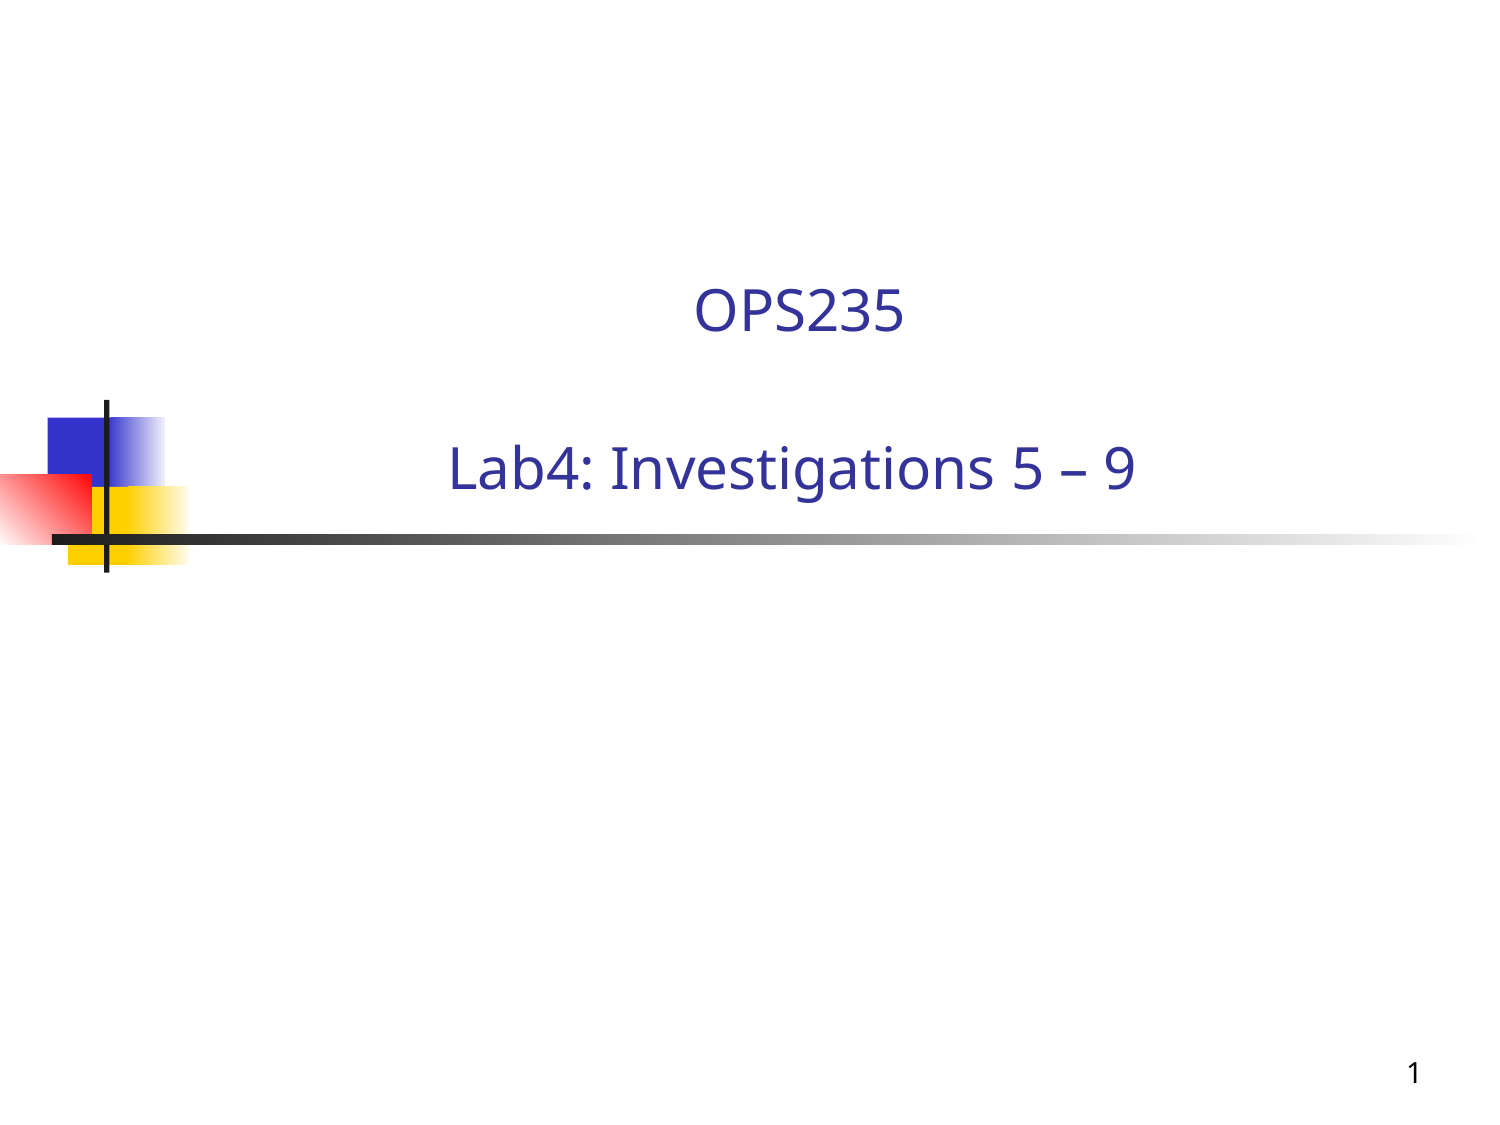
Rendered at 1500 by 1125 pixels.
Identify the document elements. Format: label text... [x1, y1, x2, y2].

title OPS235 Lab4: Investigations 5 – 9 [162, 259, 1438, 515]
